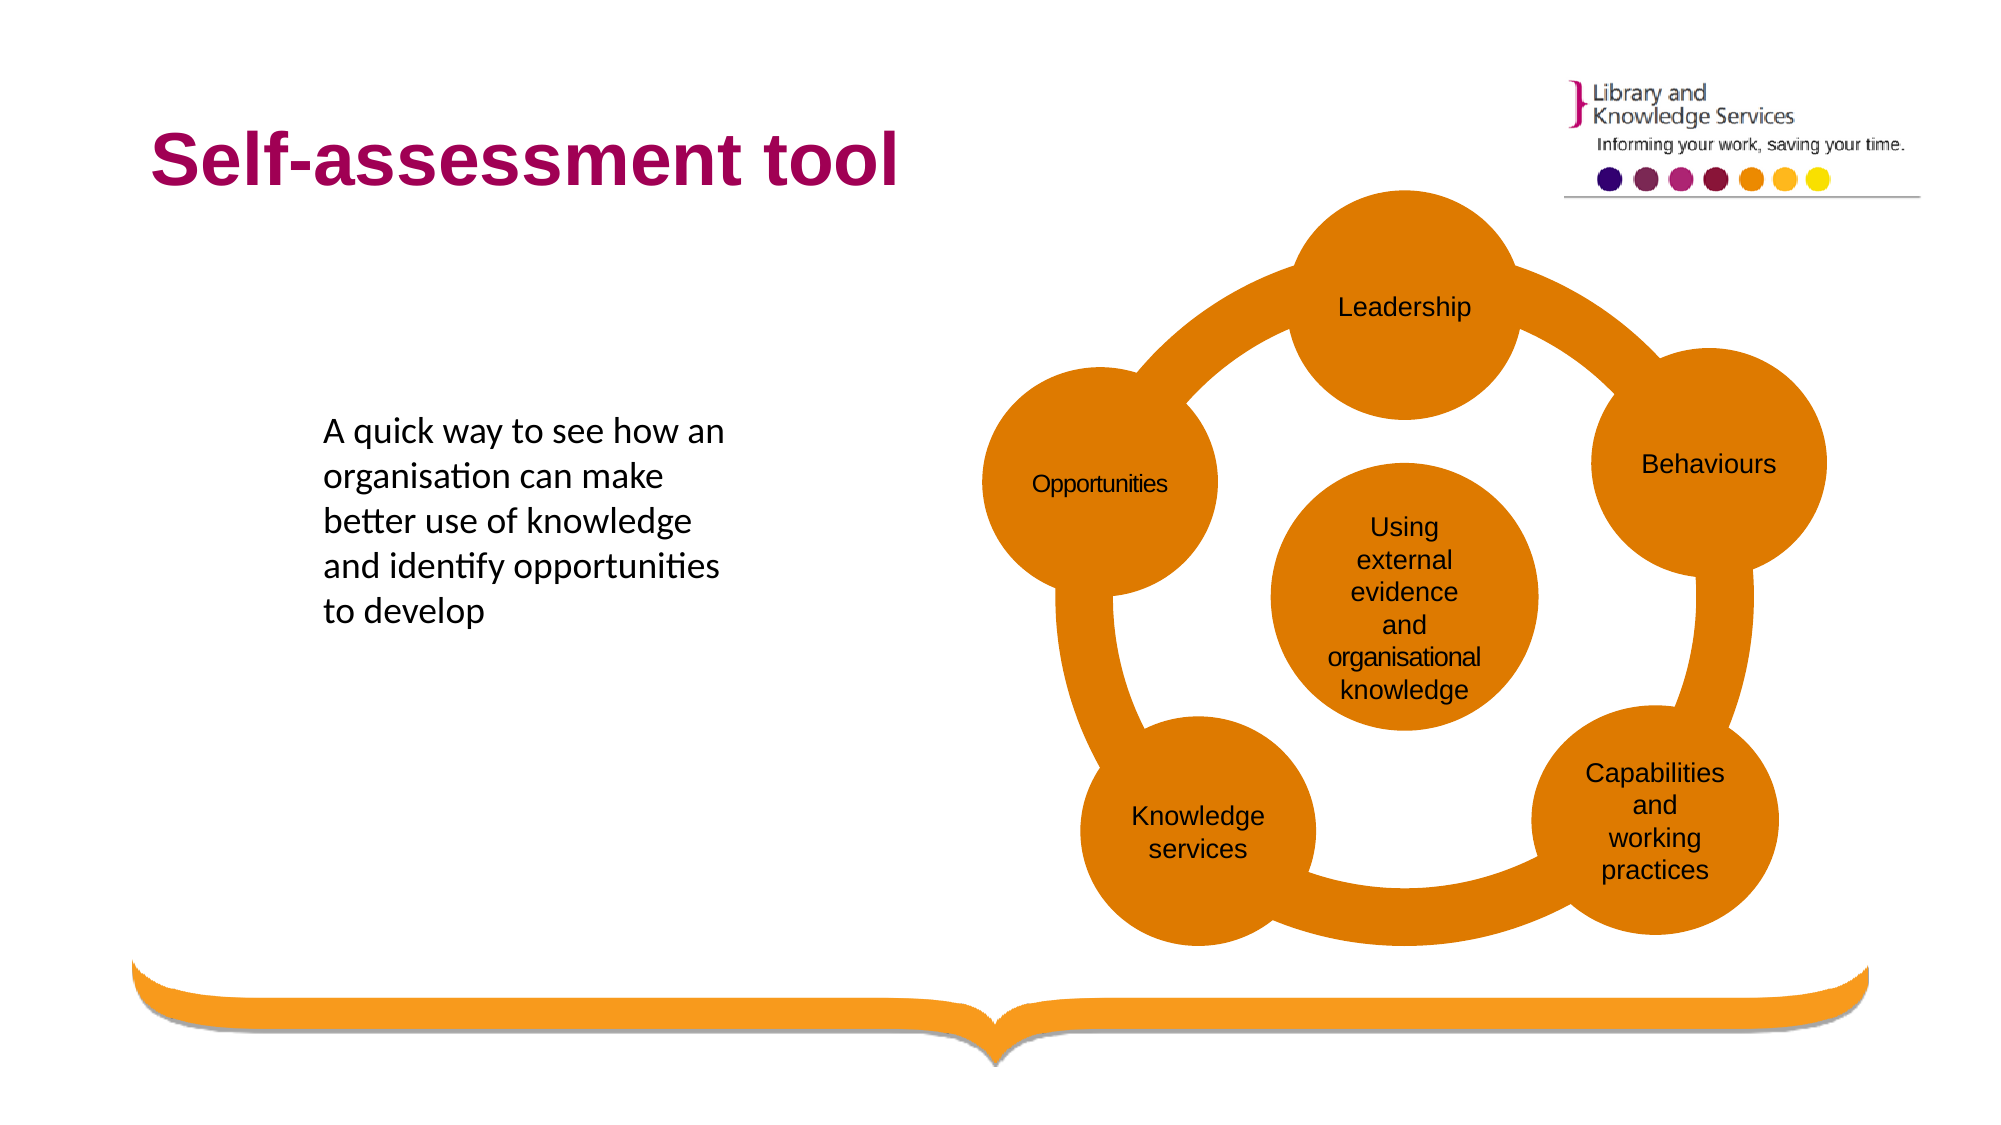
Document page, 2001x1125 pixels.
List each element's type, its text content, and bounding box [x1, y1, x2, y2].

text_box Knowledge services [1080, 716, 1317, 946]
text_box [1674, 570, 1754, 727]
text_box [1137, 265, 1293, 403]
text_box Using external evidence and organisational knowledge [1270, 462, 1539, 731]
text_box [1516, 265, 1660, 394]
text_box A quick way to see how an organisation can make better use of knowledge and identify opportunities to develop [308, 398, 744, 641]
text_box [1055, 589, 1145, 767]
text_box Leadership [1286, 190, 1523, 420]
text_box Opportunities [982, 367, 1218, 597]
picture [1564, 76, 1923, 196]
text_box [1273, 856, 1570, 947]
text_box Capabilities and working practices [1531, 705, 1779, 935]
text_box Behaviours [1591, 348, 1827, 578]
title Self-assessment tool [0, 62, 1096, 210]
picture [132, 959, 1868, 1063]
